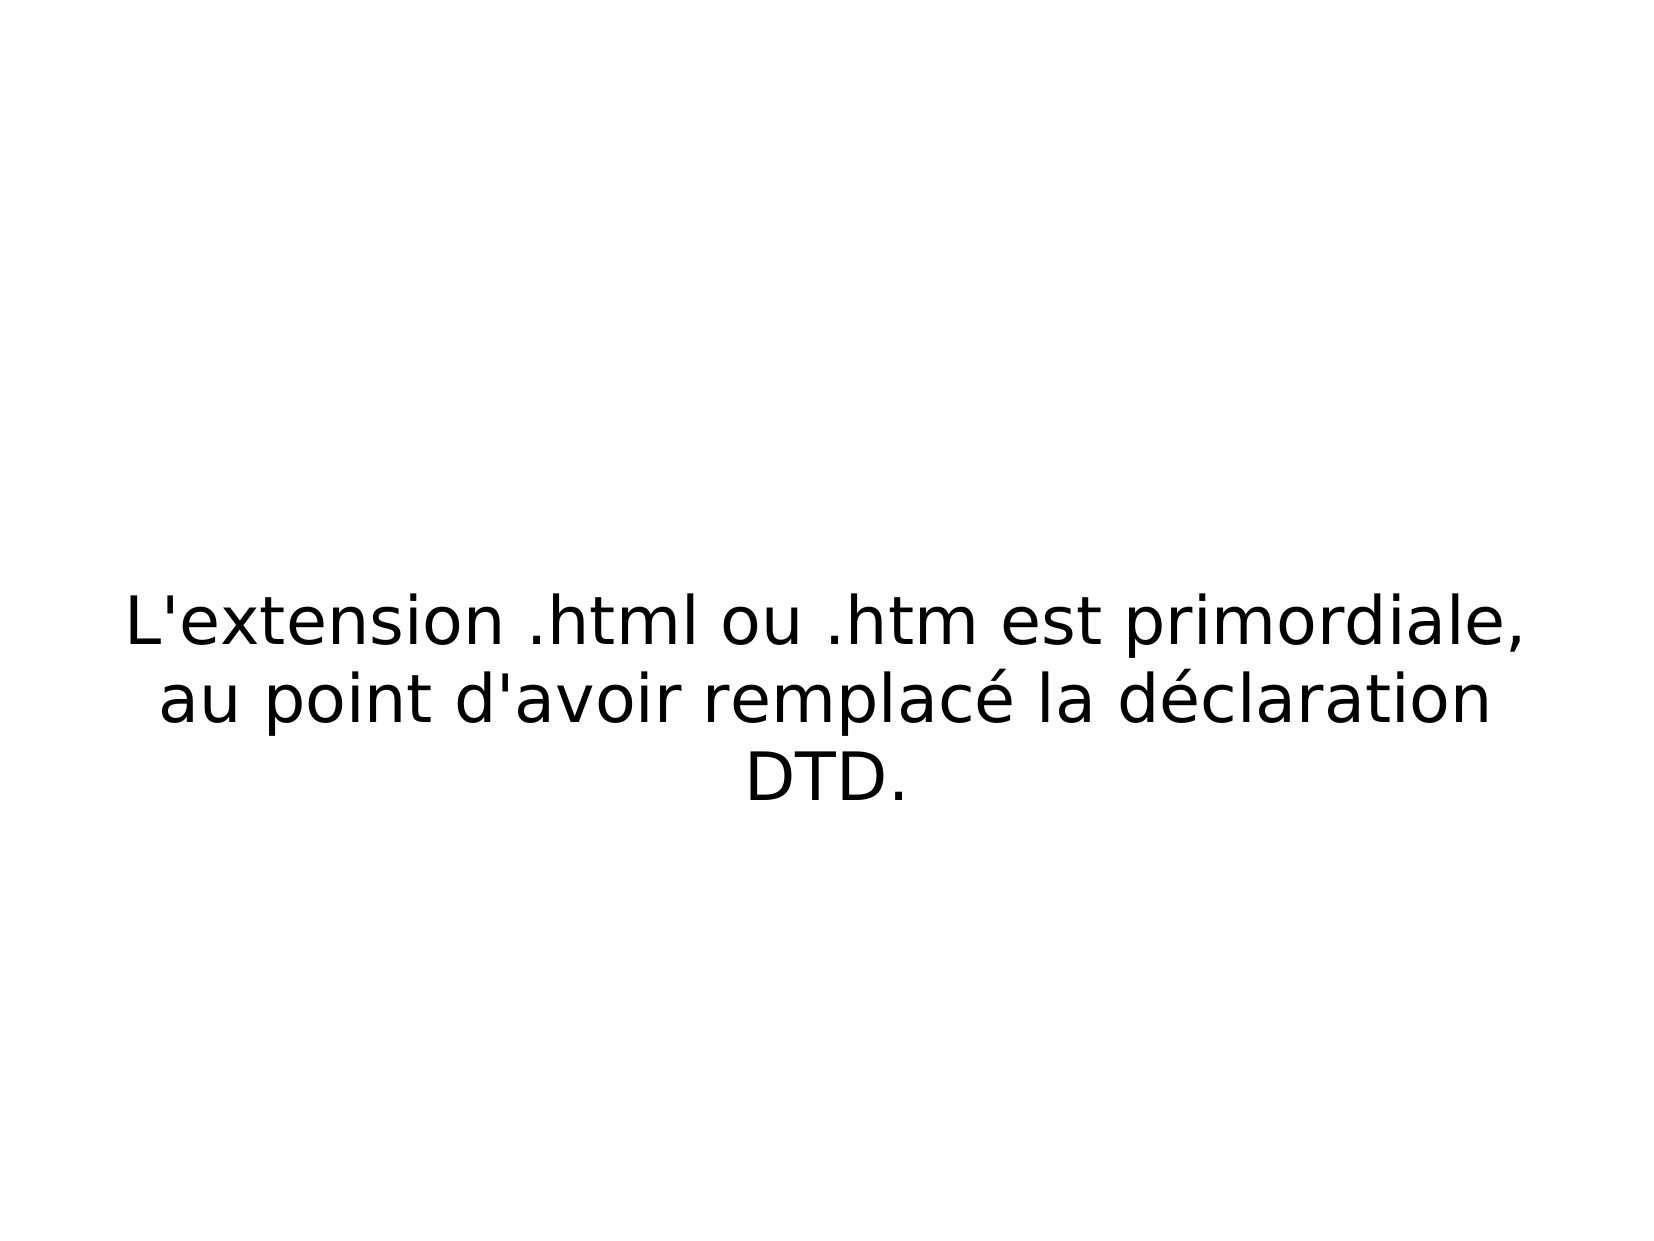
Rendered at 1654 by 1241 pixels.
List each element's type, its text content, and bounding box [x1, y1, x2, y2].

subtitle L'extension .html ou .htm est primordiale, au point d'avoir remplacé la déclaration DTD. [82, 290, 1571, 1109]
